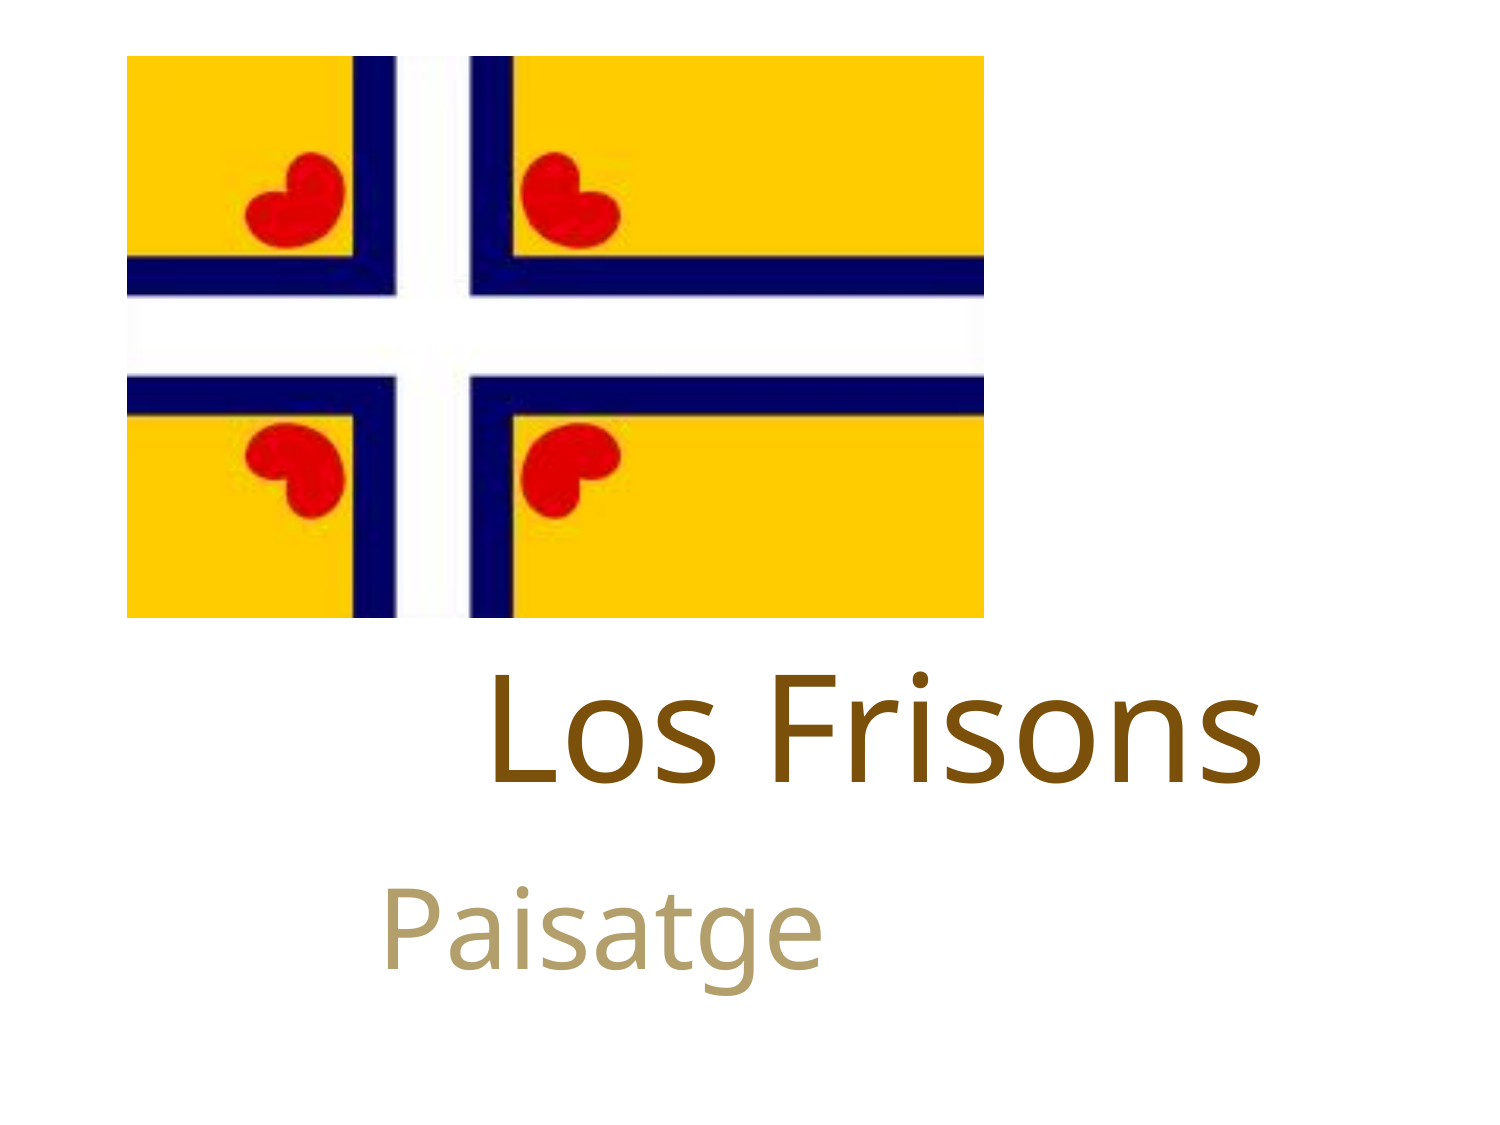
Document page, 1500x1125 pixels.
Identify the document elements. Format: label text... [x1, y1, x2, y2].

subtitle Paisatge [362, 829, 1425, 1023]
title Los Frisons [362, 512, 1425, 827]
picture [127, 56, 984, 618]
